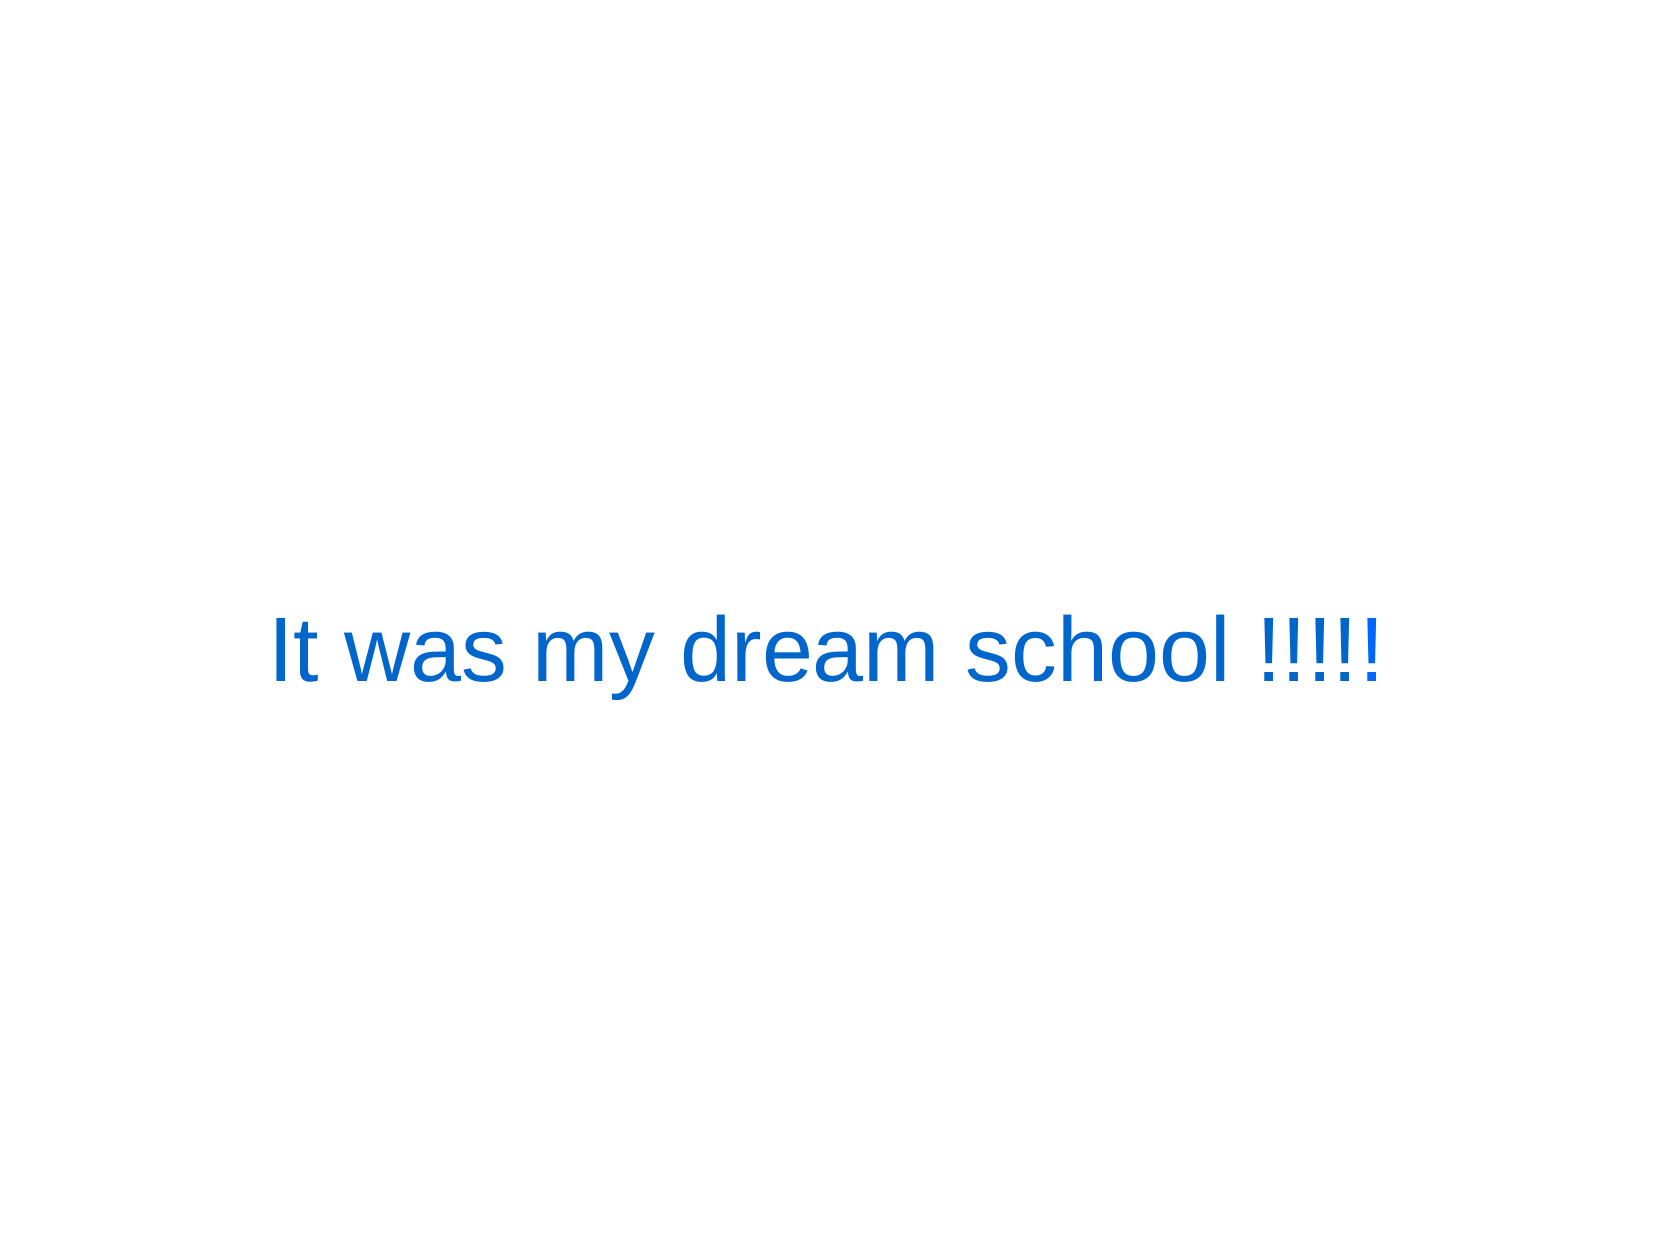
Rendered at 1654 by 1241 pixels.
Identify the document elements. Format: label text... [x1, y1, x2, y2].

subtitle It was my dream school !!!!! [82, 290, 1571, 1010]
